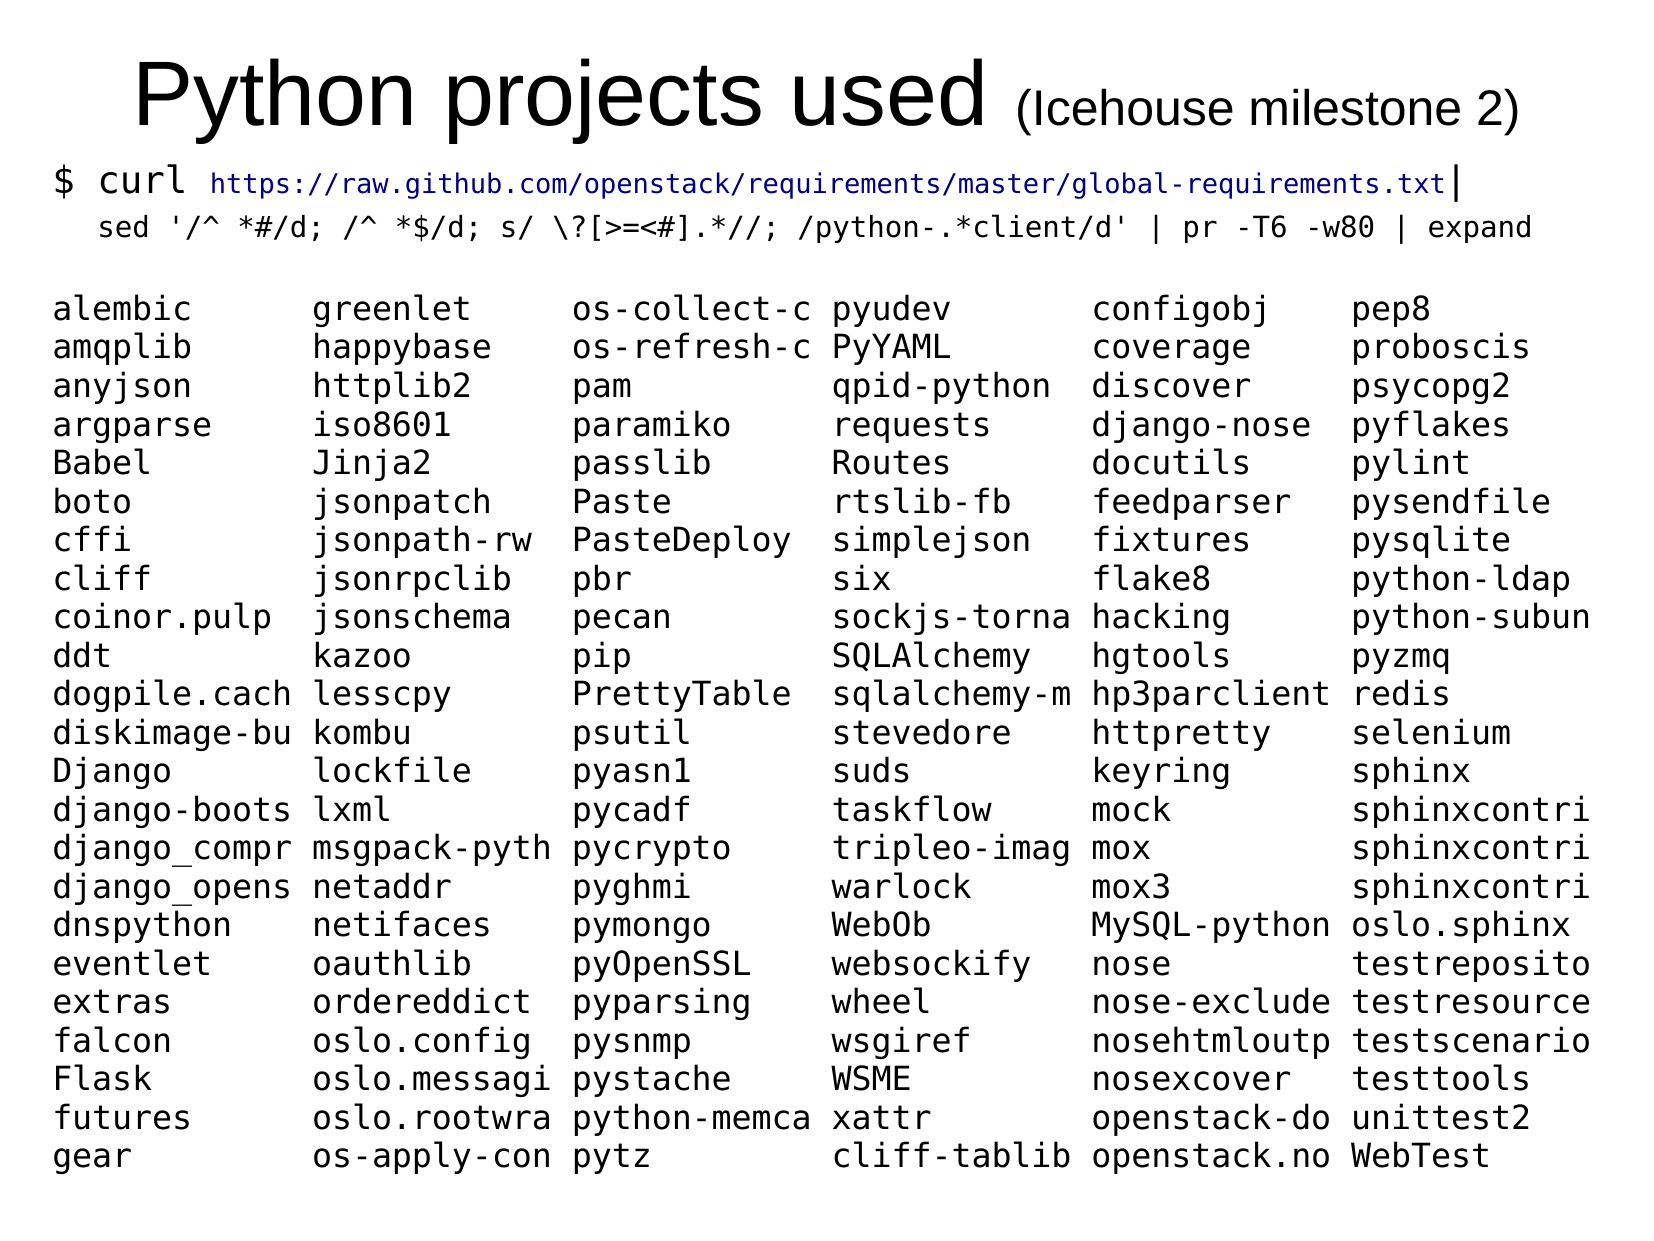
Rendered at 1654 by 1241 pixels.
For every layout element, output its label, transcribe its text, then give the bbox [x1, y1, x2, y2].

text_box $ curl https://raw.github.com/openstack/requirements/master/global-requirements.txt| sed '/^ *#/d; /^ *$/d; s/ \?[>=<#].*//; /python-.*client/d' | pr -T6 -w80 | expand alembic greenlet os-collect-c pyudev configobj pep8 amqplib happybase os-refresh-c PyYAML coverage proboscis anyjson httplib2 pam qpid-python discover psycopg2 argparse iso8601 paramiko requests django-nose pyflakes Babel Jinja2 passlib Routes docutils pylint boto jsonpatch Paste rtslib-fb feedparser pysendfile cffi jsonpath-rw PasteDeploy simplejson fixtures pysqlite cliff jsonrpclib pbr six flake8 python-ldap coinor.pulp jsonschema pecan sockjs-torna hacking python-subun ddt kazoo pip SQLAlchemy hgtools pyzmq dogpile.cach lesscpy PrettyTable sqlalchemy-m hp3parclient redis diskimage-bu kombu psutil stevedore httpretty selenium Django lockfile pyasn1 suds keyring sphinx django-boots lxml pycadf taskflow mock sphinxcontri django_compr msgpack-pyth pycrypto tripleo-imag mox sphinxcontri django_opens netaddr pyghmi warlock mox3 sphinxcontri dnspython netifaces pymongo WebOb MySQL-python oslo.sphinx eventlet oauthlib pyOpenSSL websockify nose testreposito extras ordereddict pyparsing wheel nose-exclude testresource falcon oslo.config pysnmp wsgiref nosehtmloutp testscenario Flask oslo.messagi pystache WSME nosexcover testtools futures oslo.rootwra python-memca xattr openstack-do unittest2 gear os-apply-con pytz cliff-tablib openstack.no WebTest [37, 151, 1613, 1201]
title Python projects used (Icehouse milestone 2) [82, 37, 1571, 151]
text_box [199, 438, 1625, 509]
